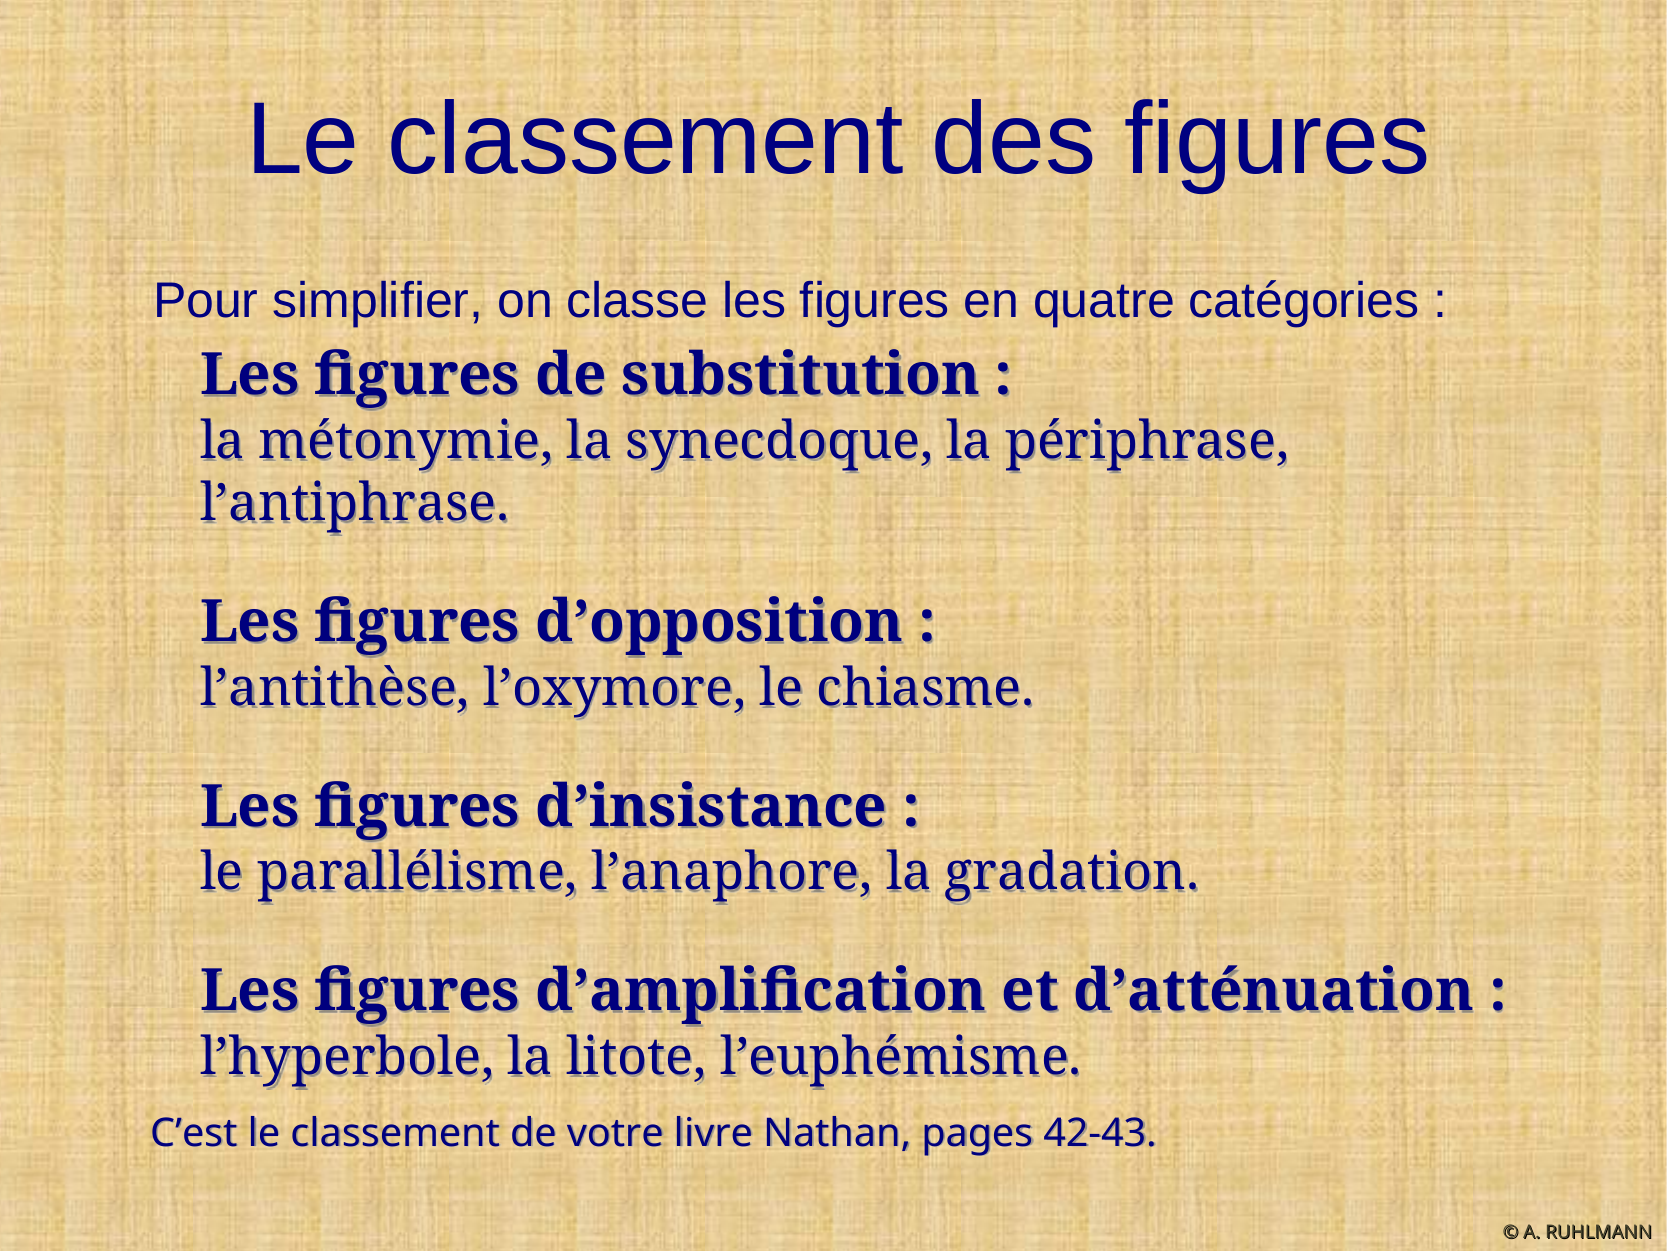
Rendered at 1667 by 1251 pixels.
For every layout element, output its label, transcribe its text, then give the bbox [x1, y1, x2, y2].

text_box © A. RUHLMANN [1412, 1212, 1667, 1251]
title Le classement des figures [124, 72, 1542, 204]
text_box Les figures de substitution : la métonymie, la synecdoque, la périphrase, l’antiphrase. Les figures d’opposition : l’antithèse, l’oxymore, le chiasme. Les figures d’insistance : le parallélisme, l’anaphore, la gradation. Les figures d’amplification et d’atténuation : l’hyperbole, la litote, l’euphémisme. [199, 354, 1542, 1062]
text_box C’est le classement de votre livre Nathan, pages 42-43. [149, 1062, 1561, 1198]
list Pour simplifier, on classe les figures en quatre catégories : [99, 249, 1555, 351]
picture [0, 0, 1667, 1251]
